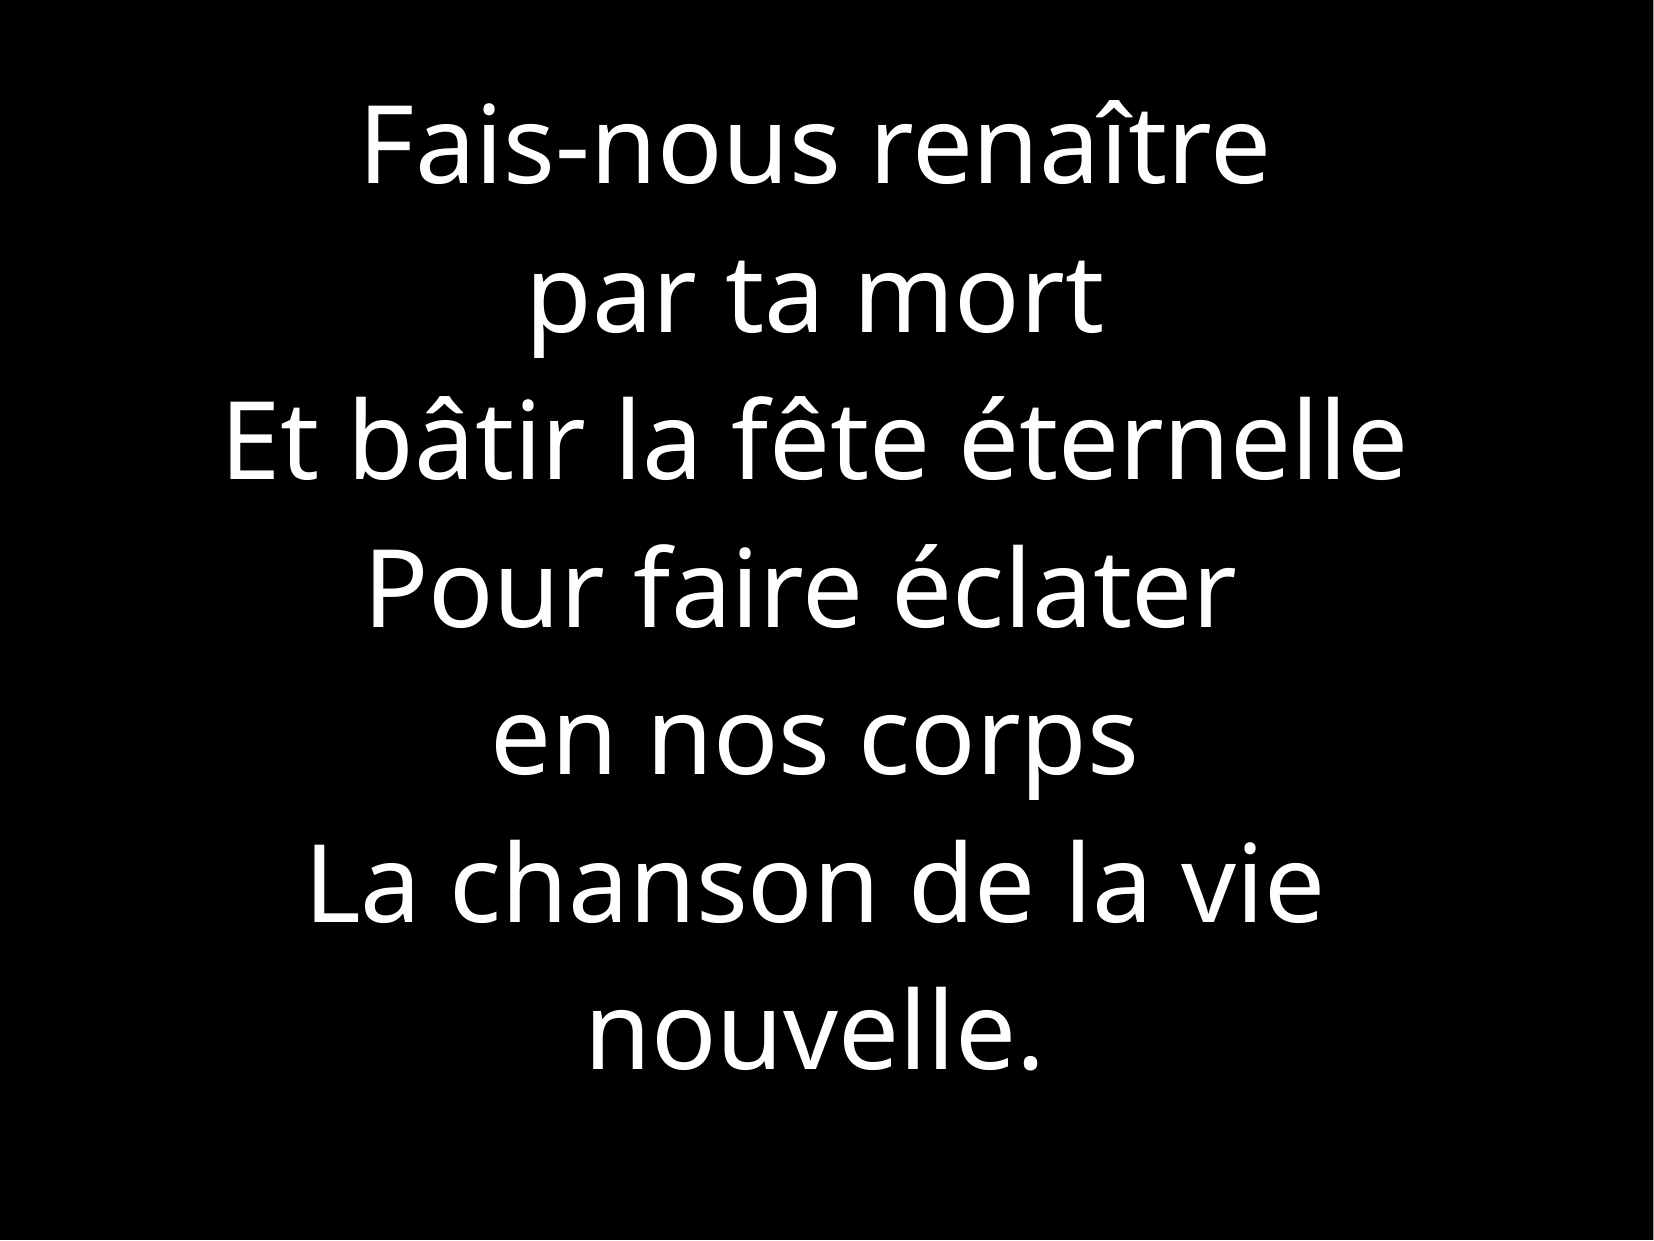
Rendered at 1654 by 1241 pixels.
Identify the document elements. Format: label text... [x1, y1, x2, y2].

subtitle Fais-nous renaître par ta mort Et bâtir la fête éternelle Pour faire éclater en nos corps La chanson de la vie nouvelle. [70, 123, 1559, 1241]
